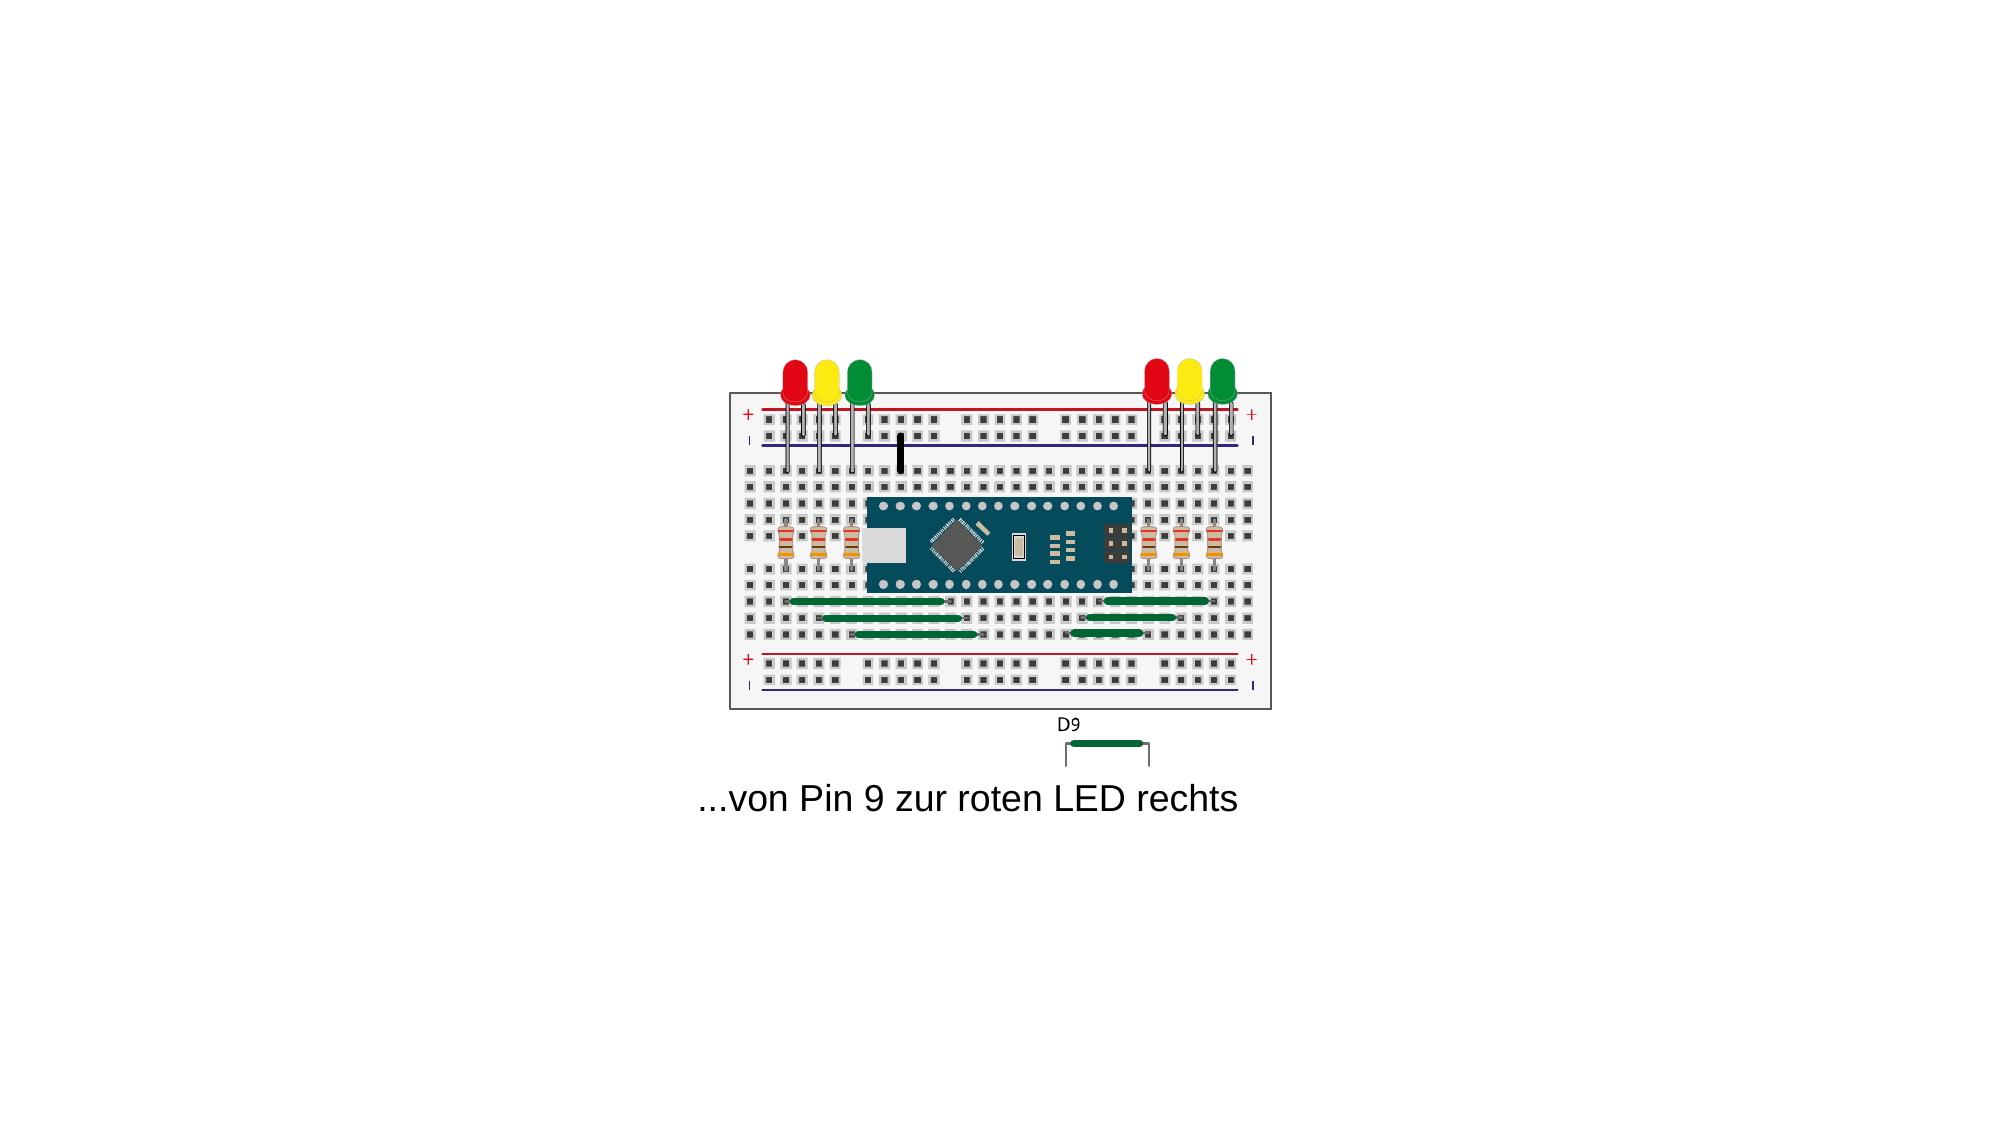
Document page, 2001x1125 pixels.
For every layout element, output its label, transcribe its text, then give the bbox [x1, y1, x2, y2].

picture [727, 357, 1273, 768]
text_box ...von Pin 9 zur roten LED rechts [682, 769, 1306, 827]
